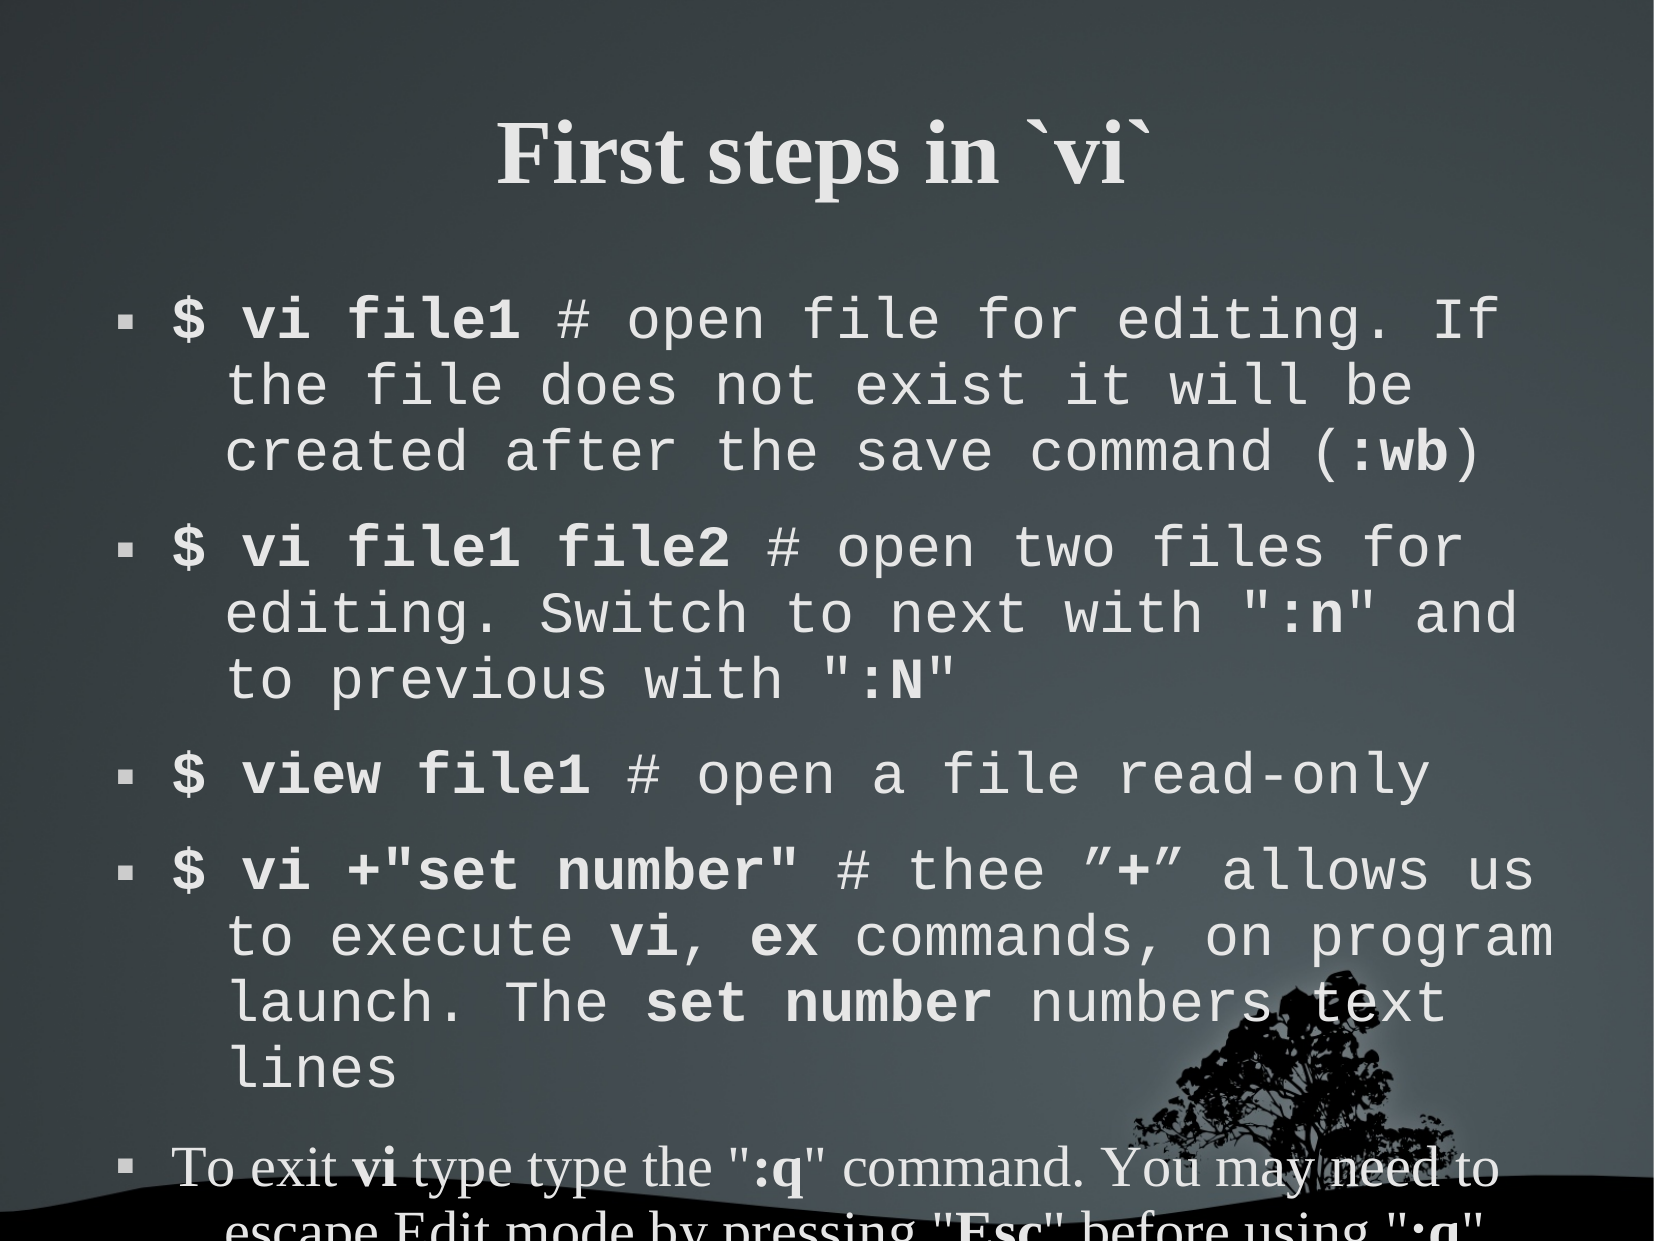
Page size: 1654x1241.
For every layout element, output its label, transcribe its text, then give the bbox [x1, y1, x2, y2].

picture [558, 1226, 573, 1241]
picture [0, 0, 1654, 1241]
picture [360, 1226, 372, 1235]
picture [658, 1227, 671, 1241]
picture [1117, 1226, 1129, 1235]
picture [1439, 1226, 1449, 1241]
picture [1162, 1226, 1177, 1241]
picture [305, 1237, 315, 1241]
picture [436, 1226, 449, 1241]
list $ vi file1 # open file for editing. If the file does not exist it will be created after the save command (:wb) $ vi file1 file2 # open two files for editing. Switch to next with ":n" and to previous with ":N" $ view file1 # open a file read-only $ vi +"set number" # thee ”+” allows us to execute vi, ex commands, on program launch. The set number numbers text lines To exit vi type type the ":q" command. You may need to escape Edit mode by pressing "Esc" before using ":q" [82, 290, 1571, 1109]
picture [616, 1226, 628, 1235]
picture [231, 1226, 243, 1235]
picture [587, 1226, 600, 1241]
picture [896, 1226, 908, 1240]
picture [530, 1227, 541, 1241]
picture [1090, 1227, 1103, 1241]
picture [731, 1227, 744, 1241]
picture [778, 1226, 790, 1235]
picture [1349, 1226, 1361, 1240]
picture [867, 1227, 878, 1241]
title First steps in `vi` [82, 49, 1571, 257]
picture [514, 1227, 525, 1241]
picture [1321, 1227, 1332, 1241]
picture [333, 1227, 346, 1241]
picture [1211, 1226, 1223, 1235]
